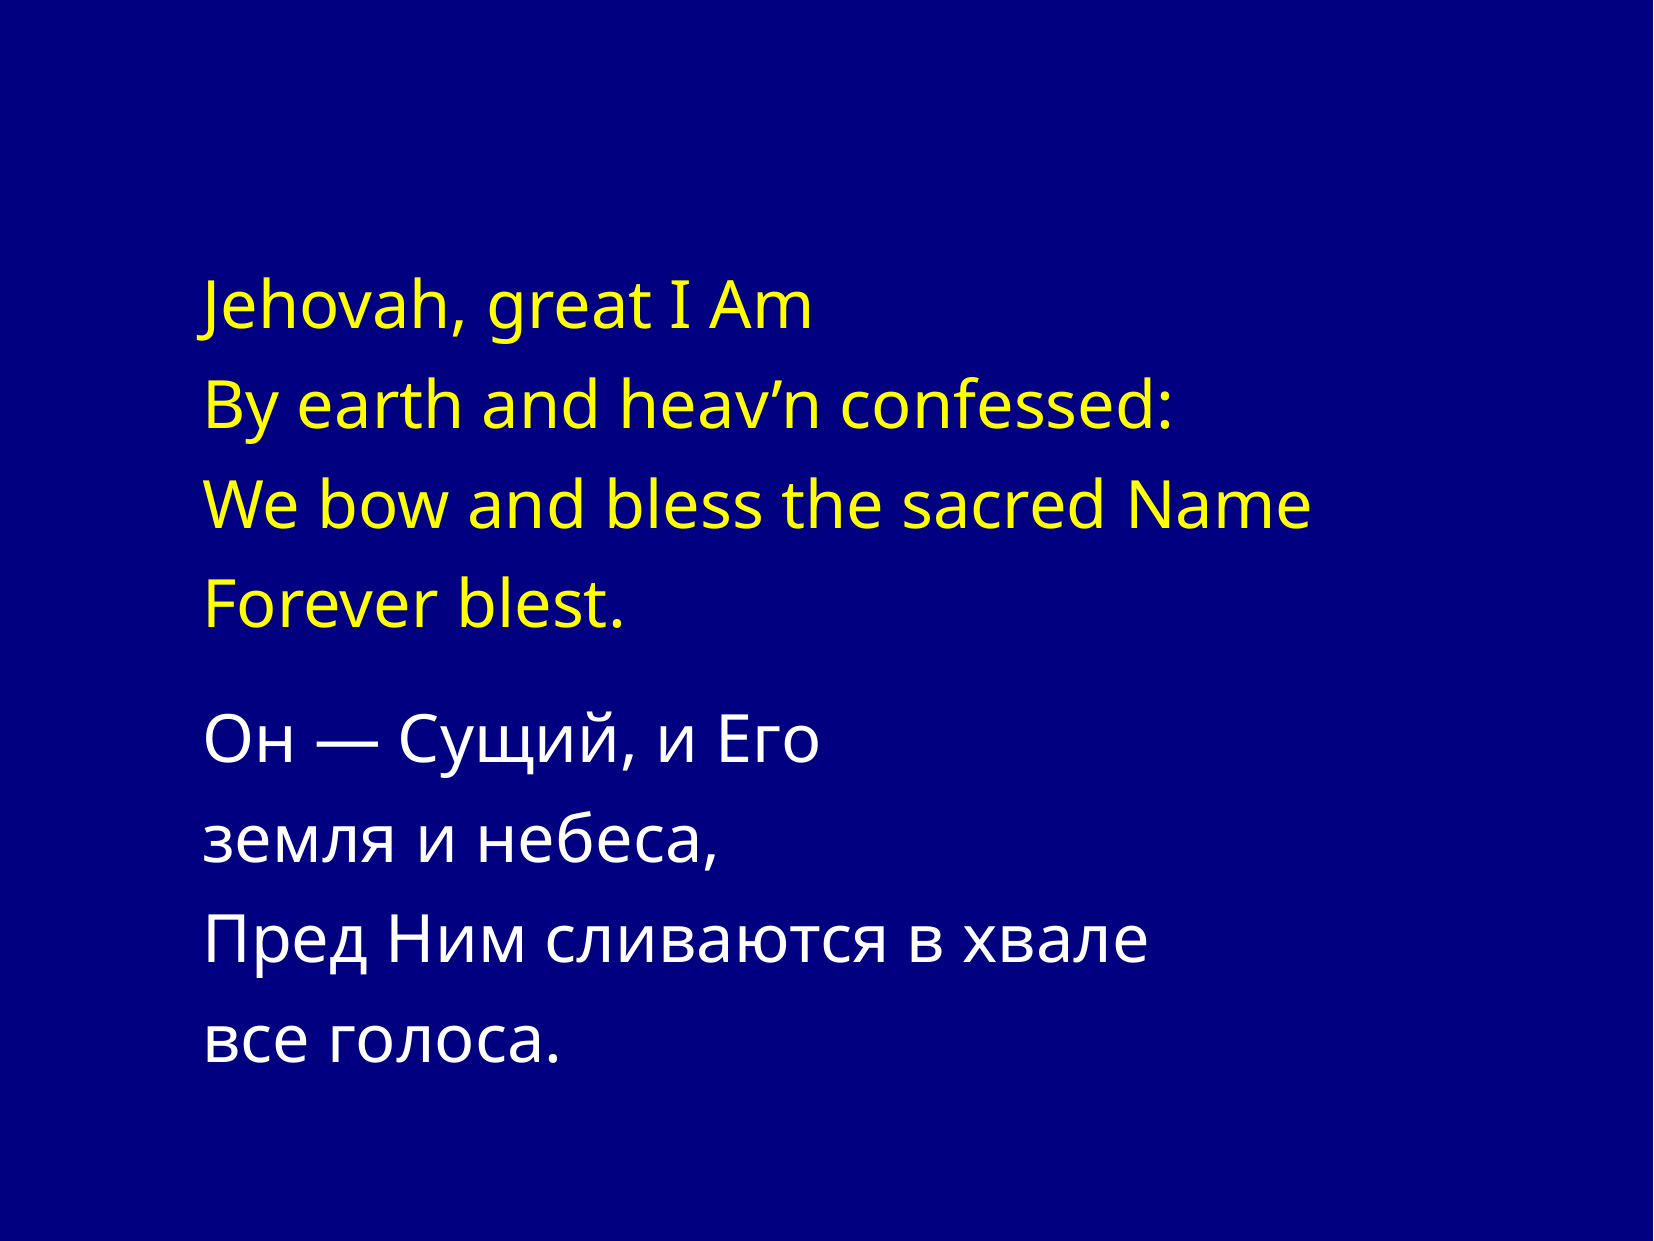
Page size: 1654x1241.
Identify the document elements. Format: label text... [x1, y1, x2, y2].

text_box Jehovah, great I Am By earth and heav’n confessed: We bow and bless the sacred Name Forever blest. [75, 150, 1576, 638]
text_box Он — Сущий, и Его земля и небеса, Пред Ним сливаются в хвале все голоса. [75, 675, 1576, 1163]
